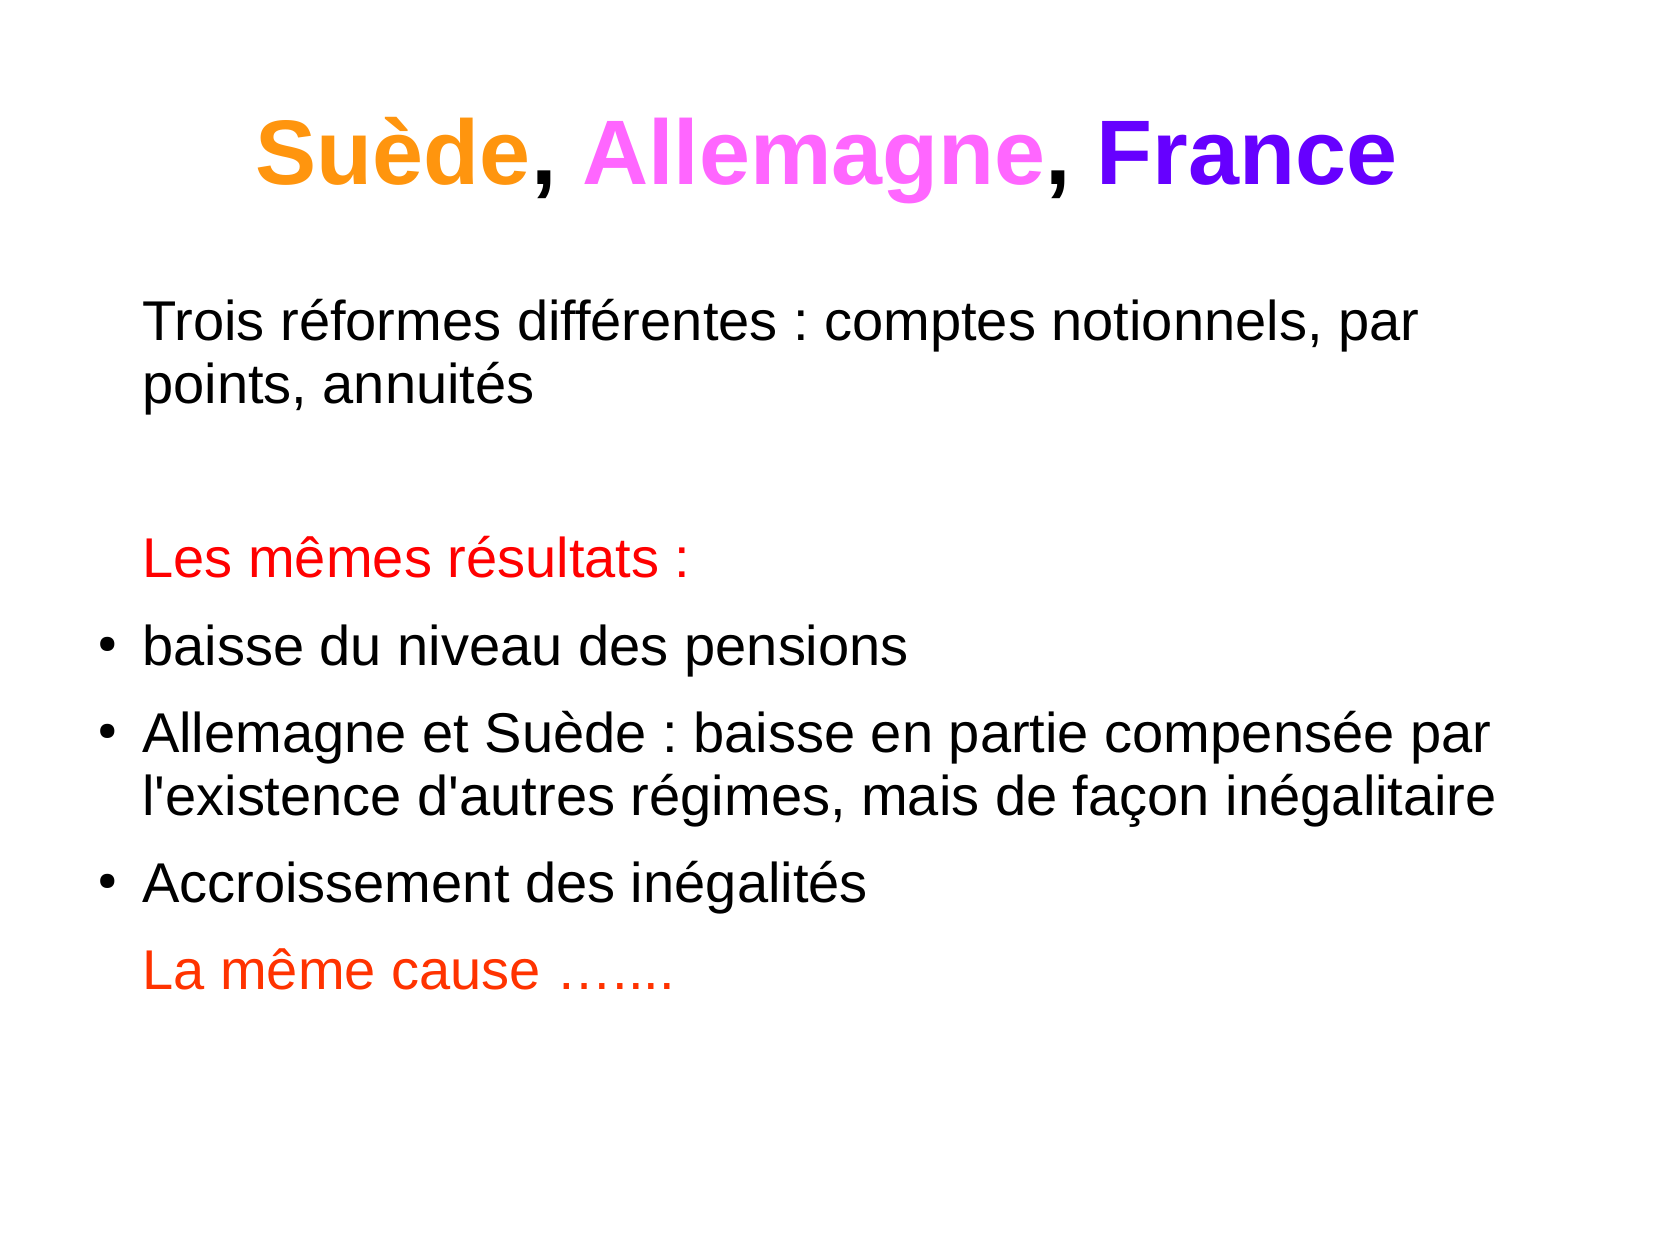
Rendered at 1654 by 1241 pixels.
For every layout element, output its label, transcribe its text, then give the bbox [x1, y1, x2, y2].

title Suède, Allemagne, France [82, 49, 1571, 257]
list Trois réformes différentes : comptes notionnels, par points, annuités Les mêmes résultats : baisse du niveau des pensions Allemagne et Suède : baisse en partie compensée par l'existence d'autres régimes, mais de façon inégalitaire Accroissement des inégalités La même cause ….... [82, 290, 1571, 1010]
